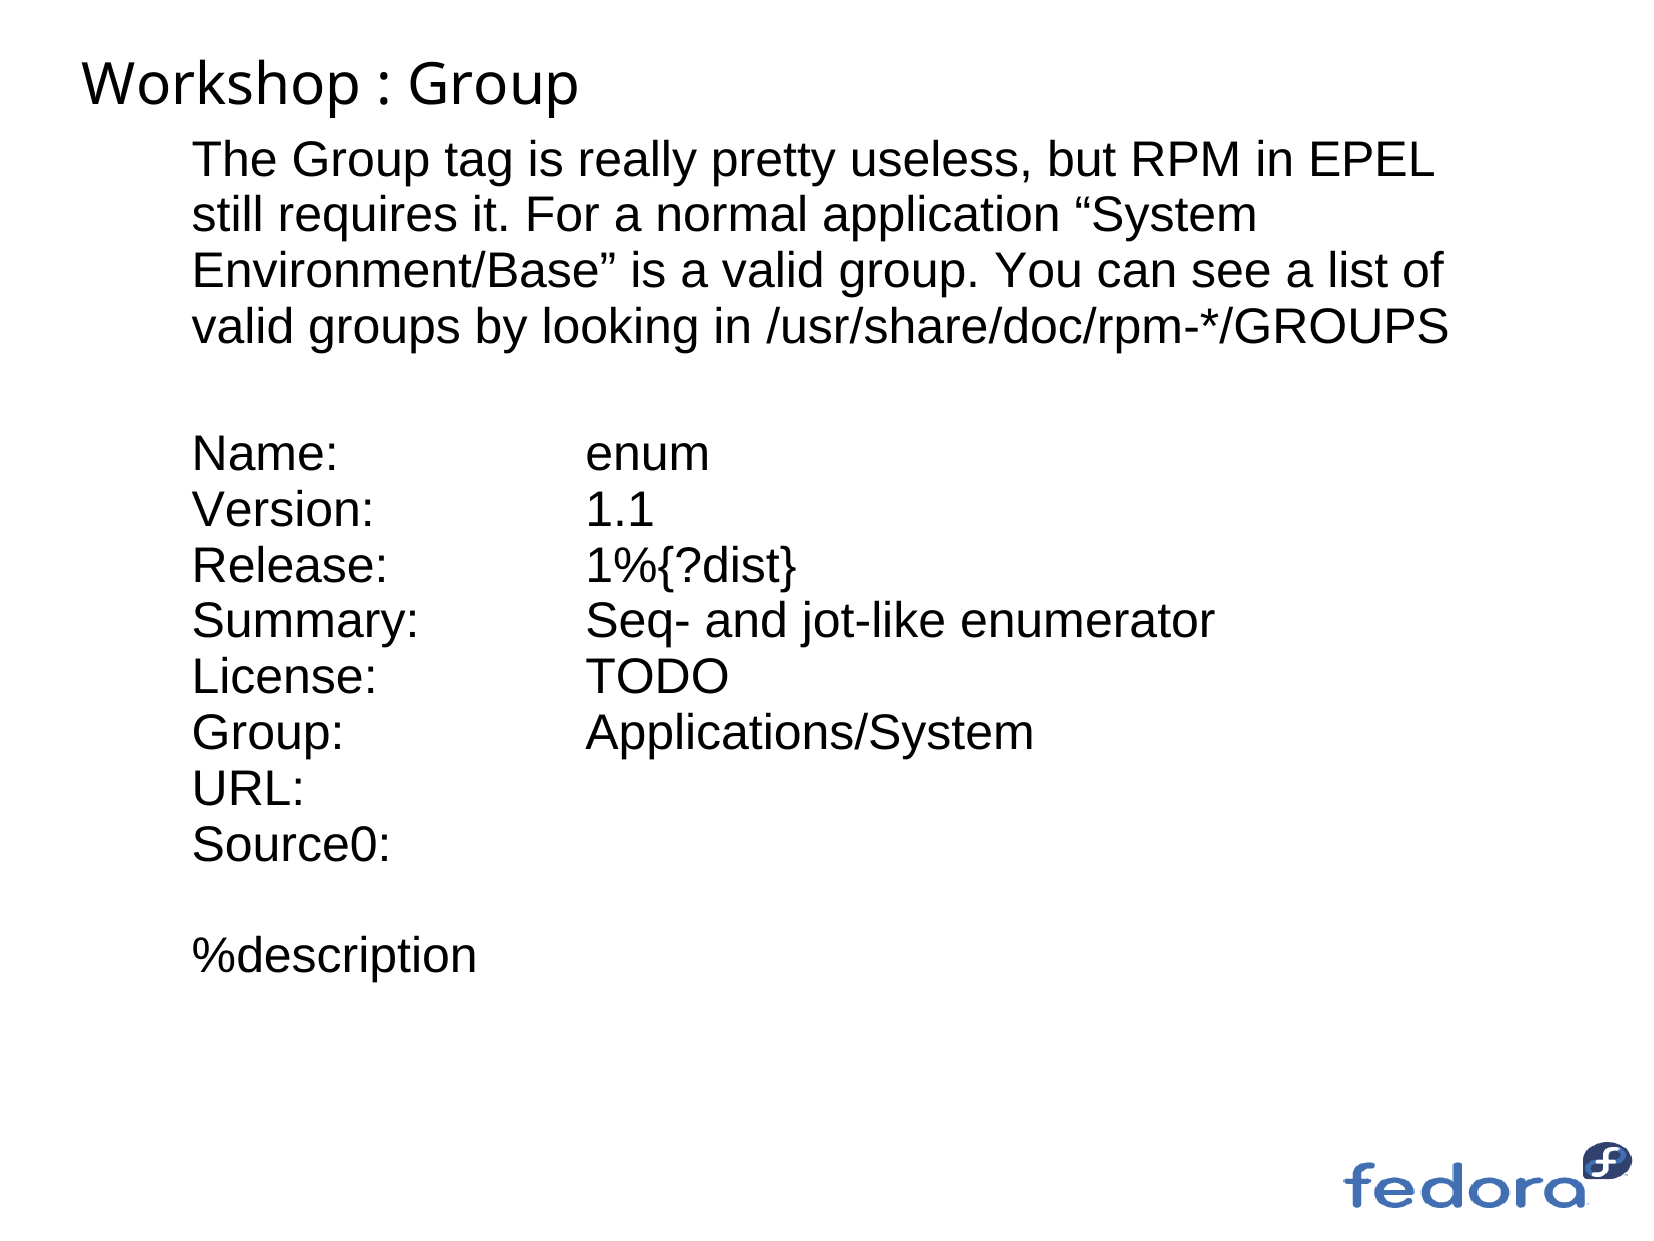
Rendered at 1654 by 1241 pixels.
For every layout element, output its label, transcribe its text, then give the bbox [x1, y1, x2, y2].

title Workshop : Group [81, 23, 1513, 141]
picture [1332, 1124, 1651, 1227]
list The Group tag is really pretty useless, but RPM in EPEL still requires it. For a normal application “System Environment/Base” is a valid group. You can see a list of valid groups by looking in /usr/share/doc/rpm-*/GROUPS Name: enum Version: 1.1 Release: 1%{?dist} Summary: Seq- and jot-like enumerator License: TODO Group: Applications/System URL: Source0: %description [79, 130, 1503, 1040]
